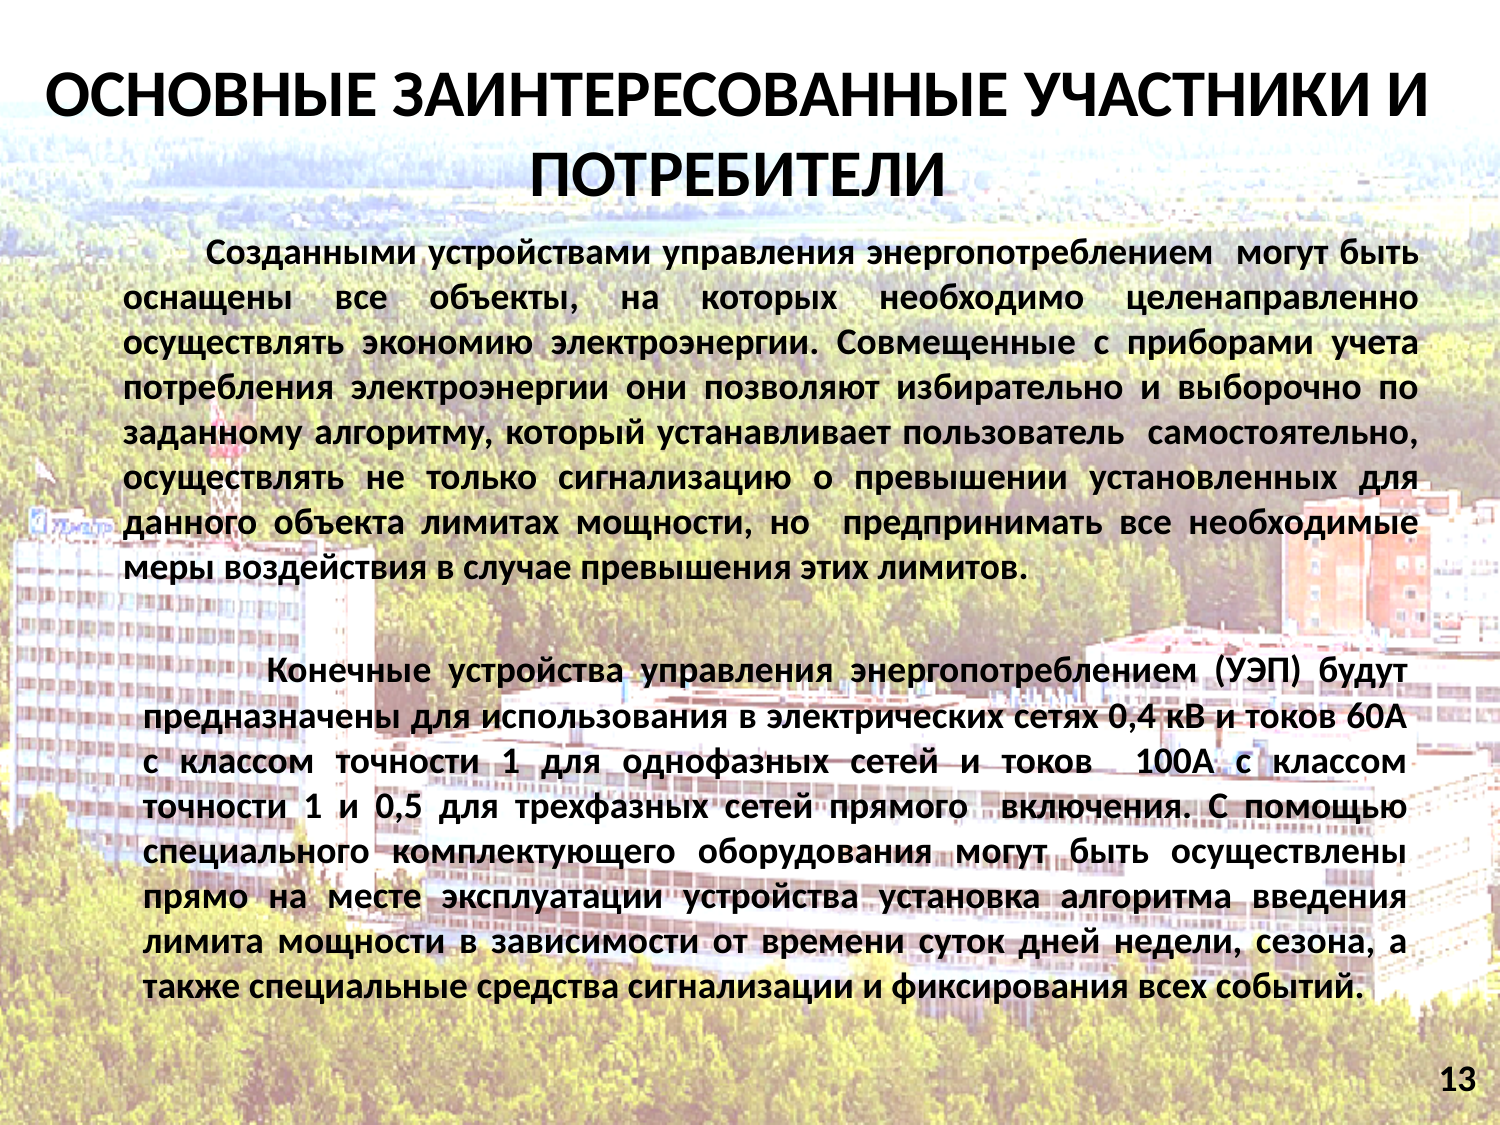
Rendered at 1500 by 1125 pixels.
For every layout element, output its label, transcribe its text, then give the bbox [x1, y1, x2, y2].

text_box 13 [1423, 1046, 1492, 1107]
text_box ОСНОВНЫЕ ЗАИНТЕРЕСОВАННЫЕ УЧАСТНИКИ И ПОТРЕБИТЕЛИ [29, 42, 1447, 218]
picture [0, 0, 1500, 1125]
text_box Созданными устройствами управления энергопотреблением могут быть оснащены все объекты, на которых необходимо целенаправленно осуществлять экономию электроэнергии. Совмещенные с приборами учета потребления электроэнергии они позволяют избирательно и выборочно по заданному алгоритму, который устанавливает пользователь самостоятельно, осуществлять не только сигнализацию о превышении установленных для данного объекта лимитах мощности, но предпринимать все необходимые меры воздействия в случае превышения этих лимитов. [64, 219, 1436, 595]
text_box Конечные устройства управления энергопотреблением (УЭП) будут предназначены для использования в электрических сетях 0,4 кВ и токов 60А с классом точности 1 для однофазных сетей и токов 100А с классом точности 1 и 0,5 для трехфазных сетей прямого включения. С помощью специального комплектующего оборудования могут быть осуществлены прямо на месте эксплуатации устройства установка алгоритма введения лимита мощности в зависимости от времени суток дней недели, сезона, а также специальные средства сигнализации и фиксирования всех событий. [53, 633, 1424, 1014]
